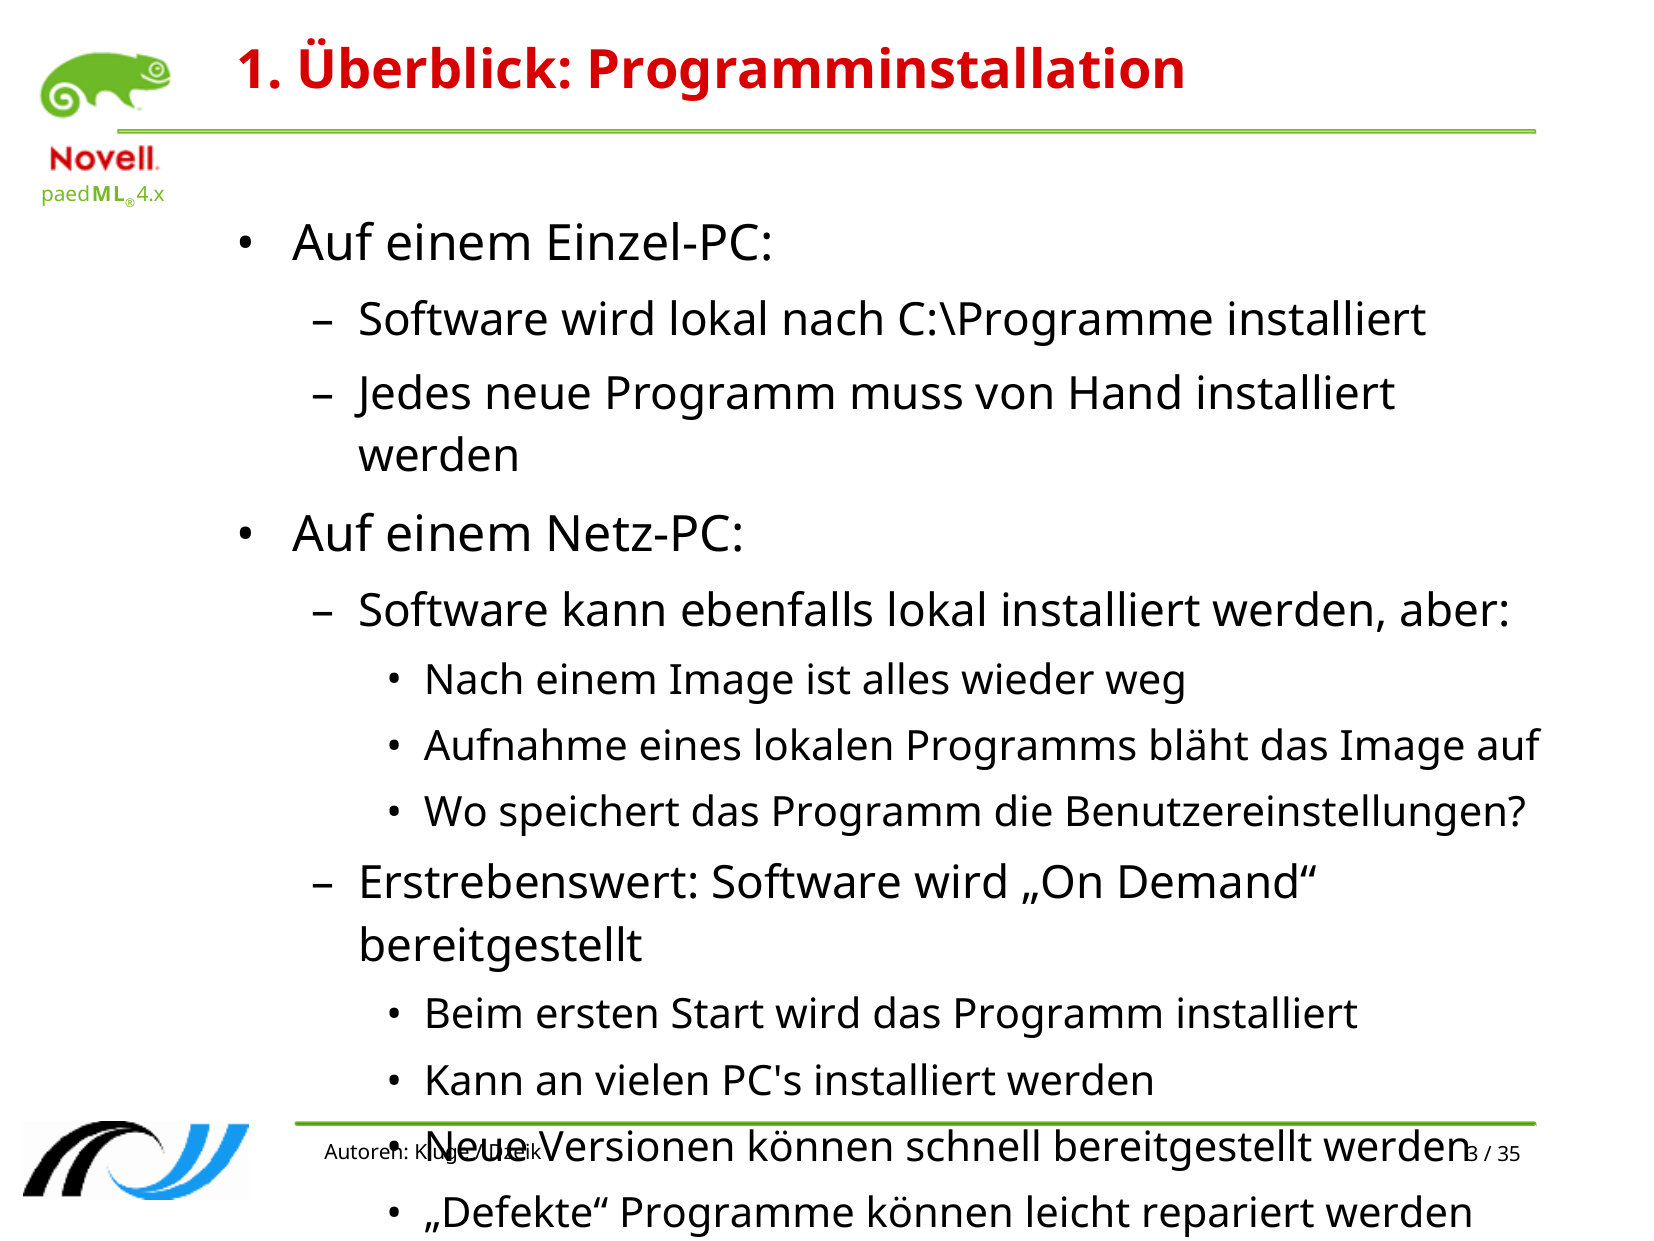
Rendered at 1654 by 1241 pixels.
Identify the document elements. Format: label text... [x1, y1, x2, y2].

title 1. Überblick: Programminstallation [236, 17, 1536, 119]
list Auf einem Einzel-PC: Software wird lokal nach C:\Programme installiert Jedes neue Programm muss von Hand installiert werden Auf einem Netz-PC: Software kann ebenfalls lokal installiert werden, aber: Nach einem Image ist alles wieder weg Aufnahme eines lokalen Programms bläht das Image auf Wo speichert das Programm die Benutzereinstellungen? Erstrebenswert: Software wird „On Demand“ bereitgestellt Beim ersten Start wird das Programm installiert Kann an vielen PC's installiert werden Neue Versionen können schnell bereitgestellt werden „Defekte“ Programme können leicht repariert werden [236, 206, 1565, 1095]
picture [23, 1121, 249, 1200]
picture [26, 35, 184, 193]
